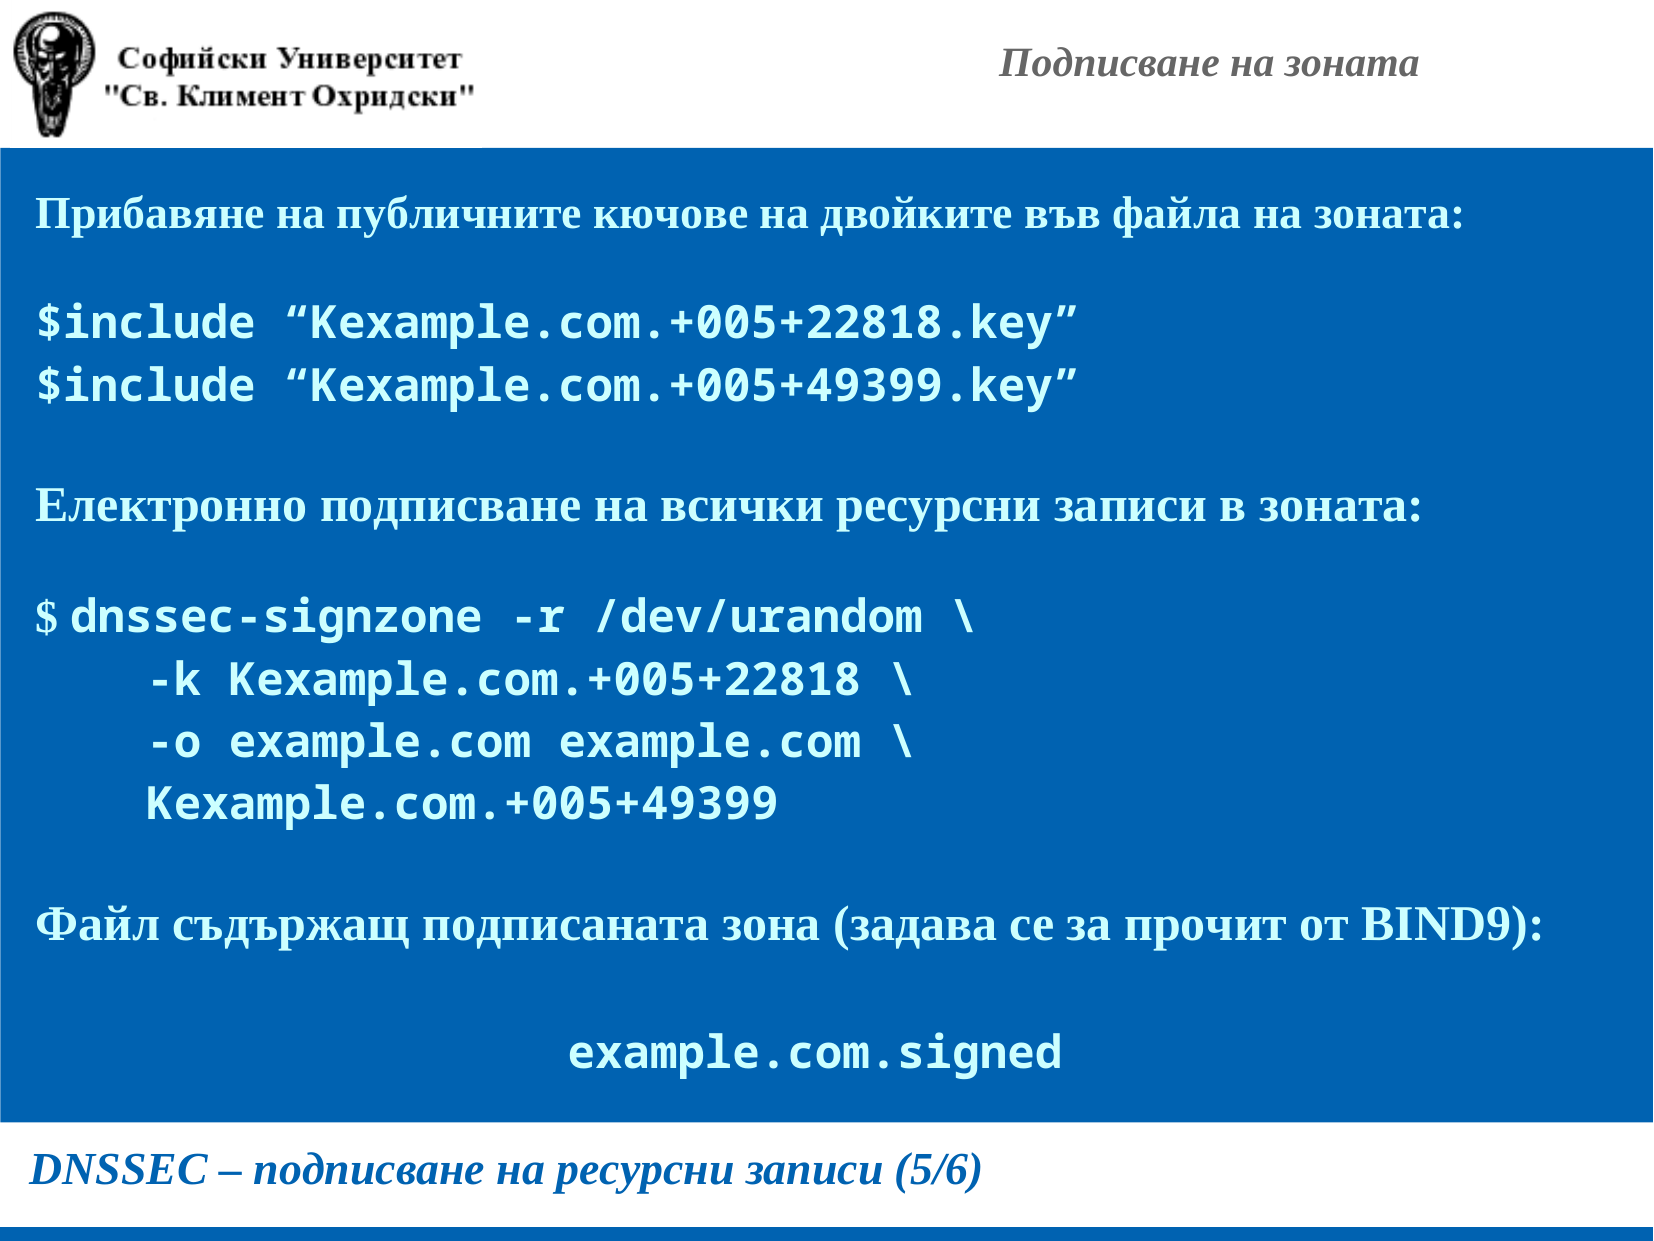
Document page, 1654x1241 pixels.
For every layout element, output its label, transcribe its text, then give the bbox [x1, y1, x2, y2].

picture [10, 0, 482, 148]
text_box Прибавяне на публичните кючове на двойките във файла на зоната: $include “Kexample.com.+005+22818.key” $include “Kexample.com.+005+49399.key” Електронно подписване на всички ресурсни записи в зоната: $ dnssec-signzone -r /dev/urandom \ -k Kexample.com.+005+22818 \ -o example.com example.com \ Kexample.com.+005+49399 Файл съдържащ подписаната зона (задава се за прочит от BIND9): example.com.signed [0, 147, 1653, 1123]
title Подписване на зоната [768, 3, 1652, 122]
text_box DNSSEC – подписване на ресурсни записи (5/6) [29, 1143, 990, 1211]
